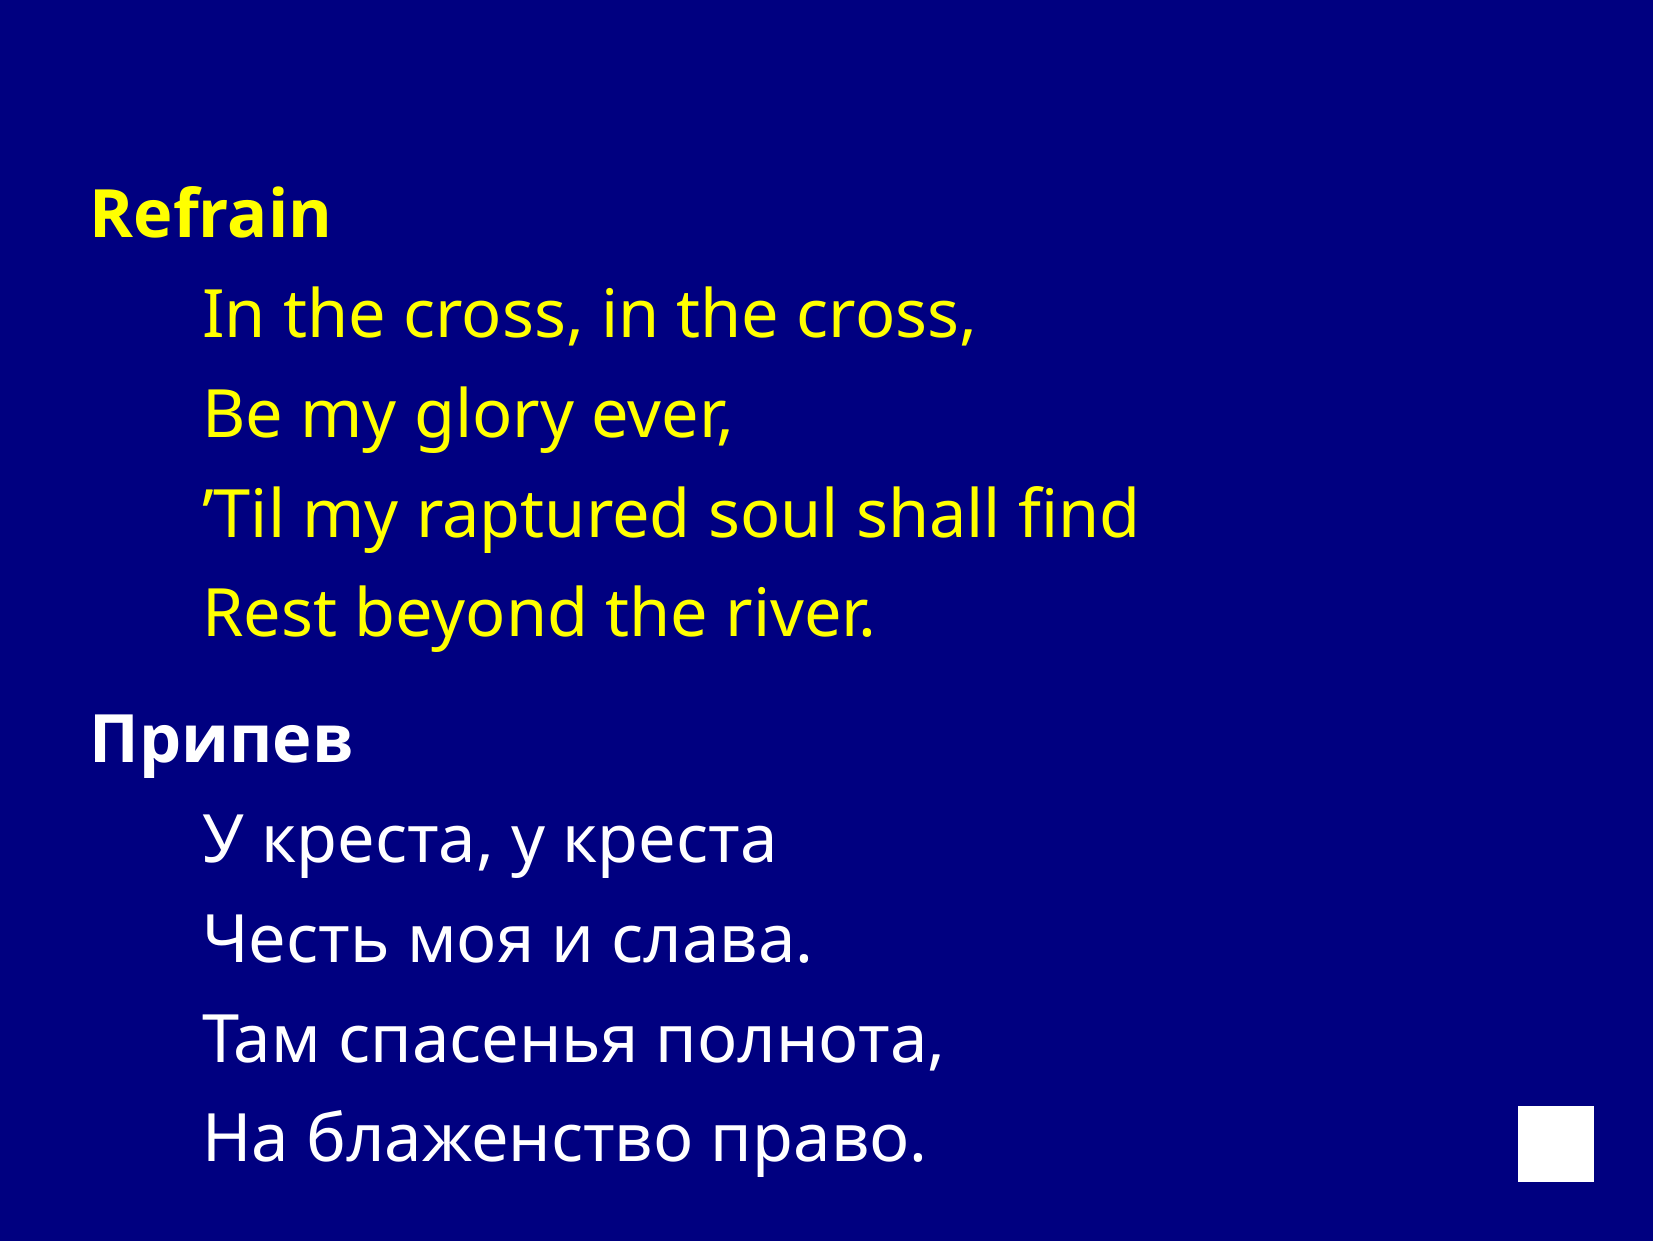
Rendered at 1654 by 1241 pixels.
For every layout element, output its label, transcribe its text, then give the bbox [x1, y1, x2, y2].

text_box [1518, 1106, 1594, 1182]
text_box Refrain In the cross, in the cross, Be my glory ever, ’Til my raptured soul shall find Rest beyond the river. [75, 150, 1576, 638]
text_box Припев У креста, у креста Честь моя и слава. Там спасенья полнота, На блаженство право. [75, 675, 1576, 1163]
